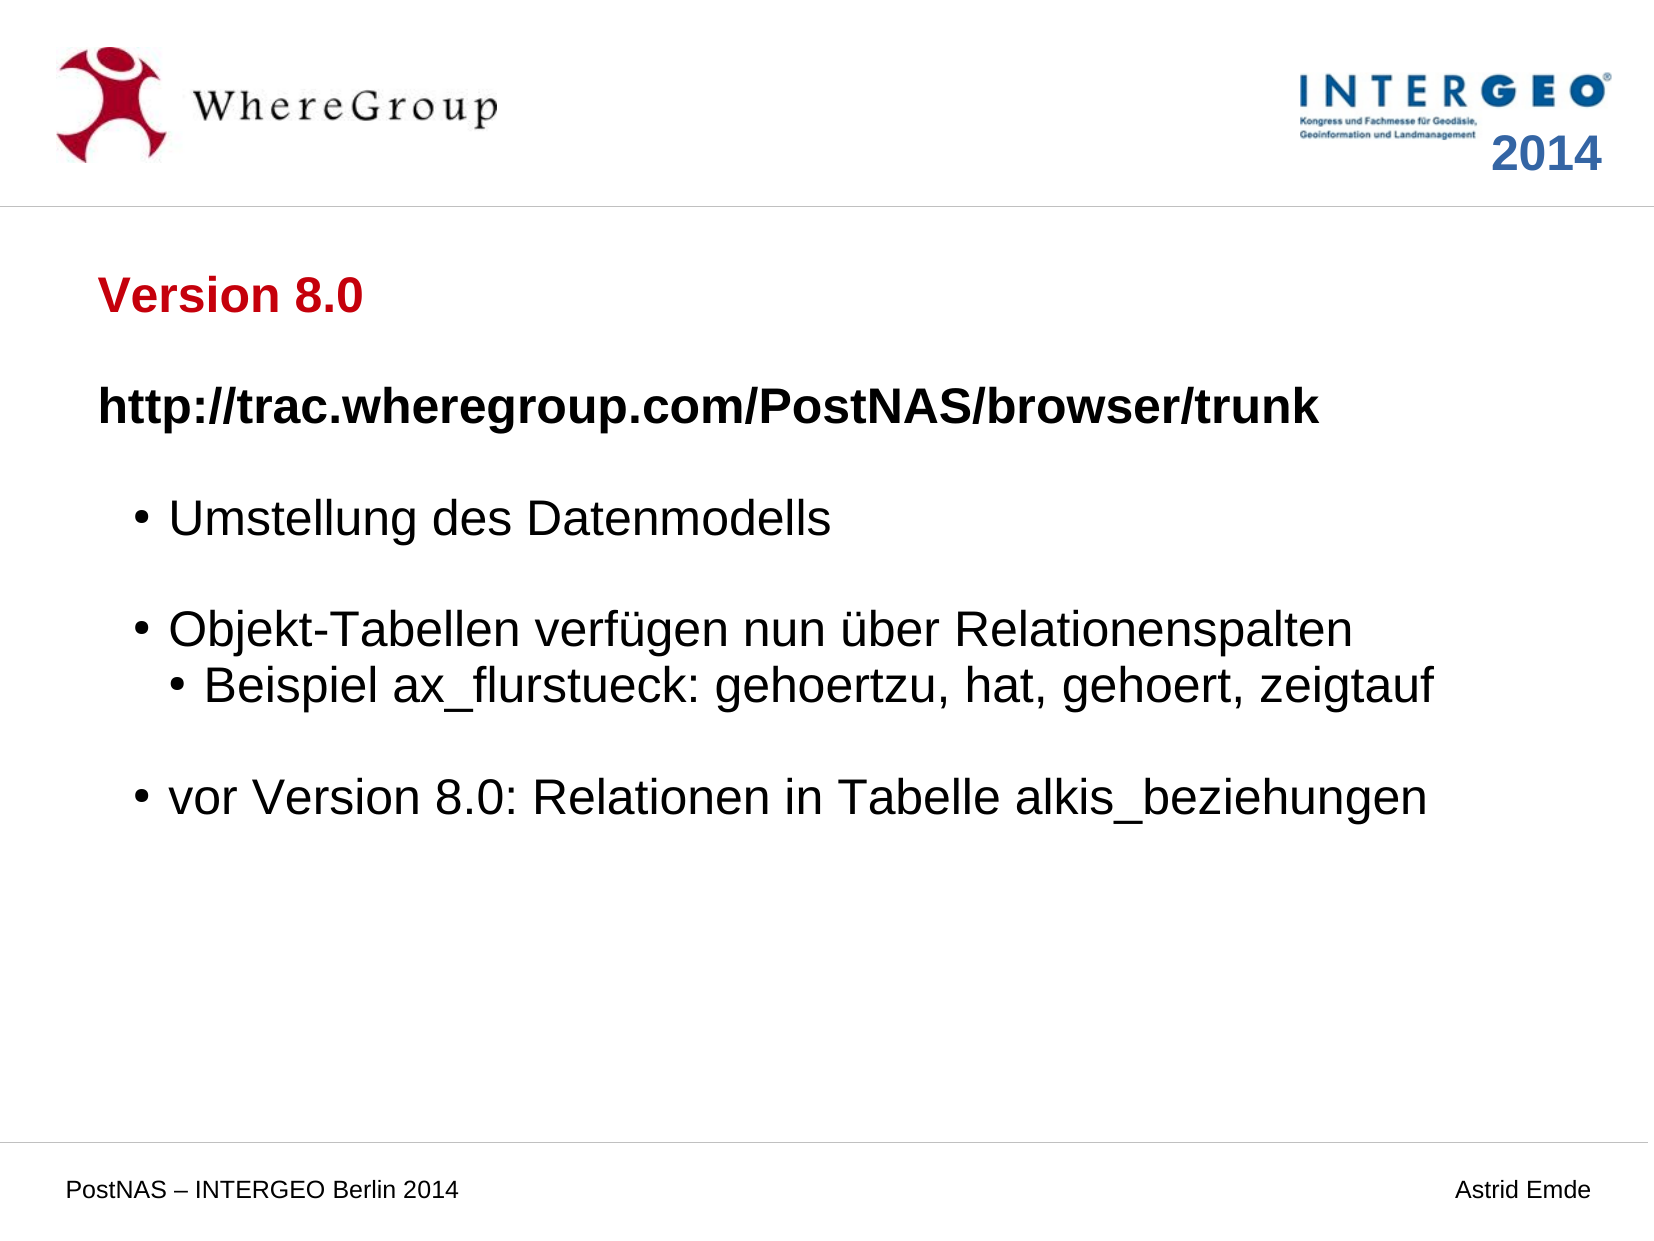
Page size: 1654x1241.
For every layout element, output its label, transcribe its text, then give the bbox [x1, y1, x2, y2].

text_box Version 8.0 http://trac.wheregroup.com/PostNAS/browser/trunk Umstellung des Datenmodells Objekt-Tabellen verfügen nun über Relationenspalten Beispiel ax_flurstueck: gehoertzu, hat, gehoert, zeigtauf vor Version 8.0: Relationen in Tabelle alkis_beziehungen [82, 259, 1595, 1087]
picture [1299, 29, 1613, 185]
picture [56, 47, 497, 163]
